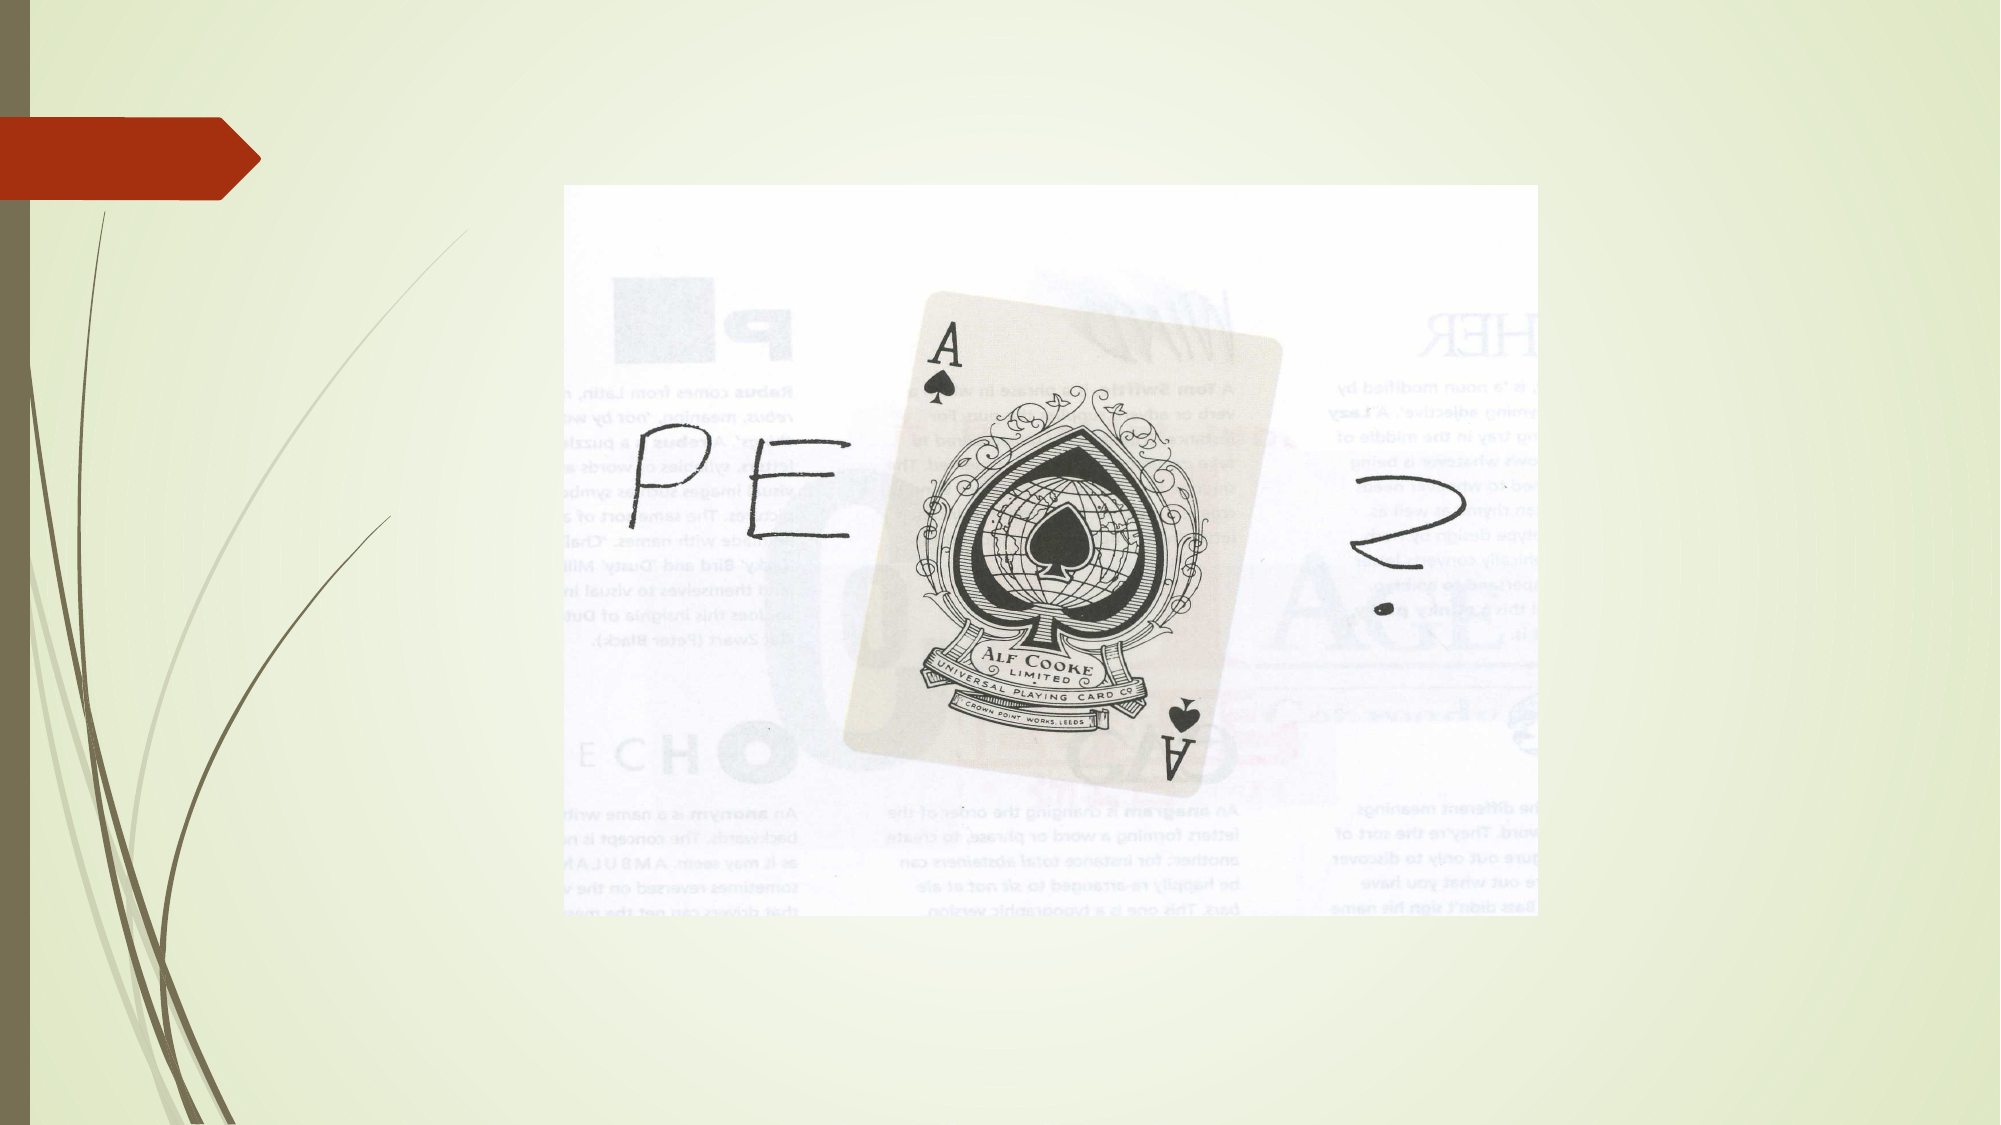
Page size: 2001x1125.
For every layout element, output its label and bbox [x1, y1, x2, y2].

picture [564, 185, 1538, 916]
